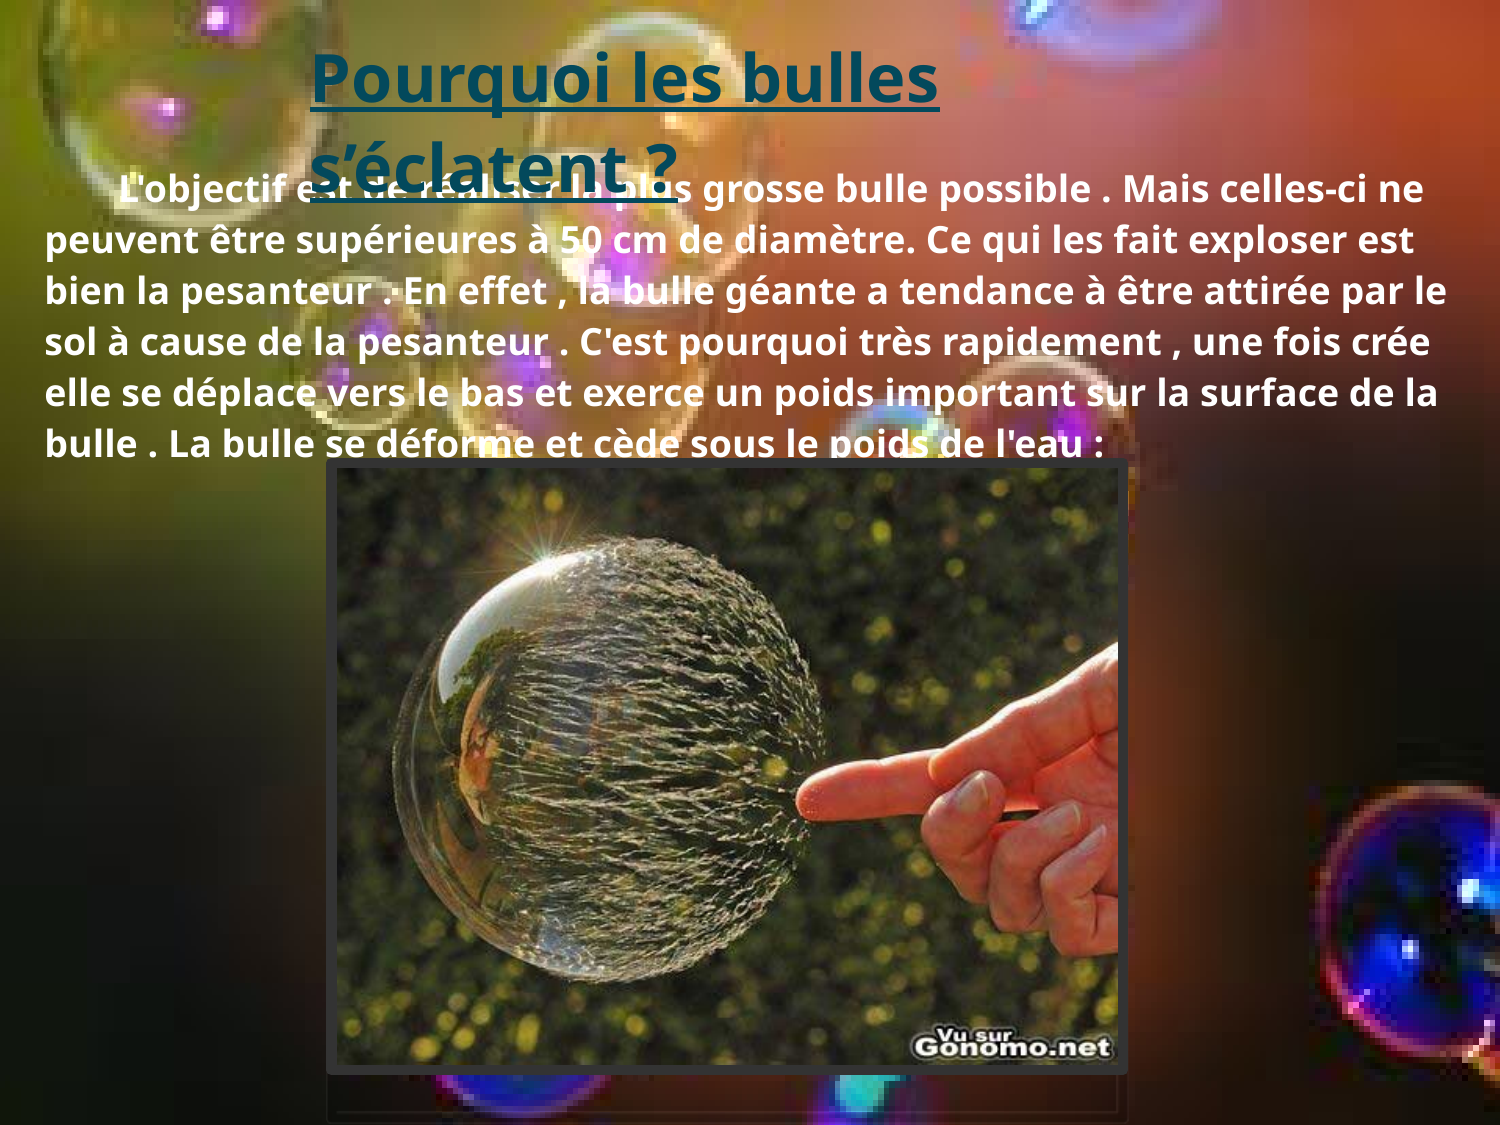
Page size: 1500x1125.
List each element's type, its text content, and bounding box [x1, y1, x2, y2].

text_box Pourquoi les bulles s’éclatent ? [295, 23, 1329, 132]
text_box L'objectif est de réaliser la plus grosse bulle possible . Mais celles-ci ne peuvent être supérieures à 50 cm de diamètre. Ce qui les fait exploser est bien la pesanteur . En effet , la bulle géante a tendance à être attirée par le sol à cause de la pesanteur . C'est pourquoi très rapidement , une fois crée elle se déplace vers le bas et exerce un poids important sur la surface de la bulle . La bulle se déforme et cède sous le poids de l'eau : [29, 155, 1477, 485]
picture [0, 0, 1500, 1125]
